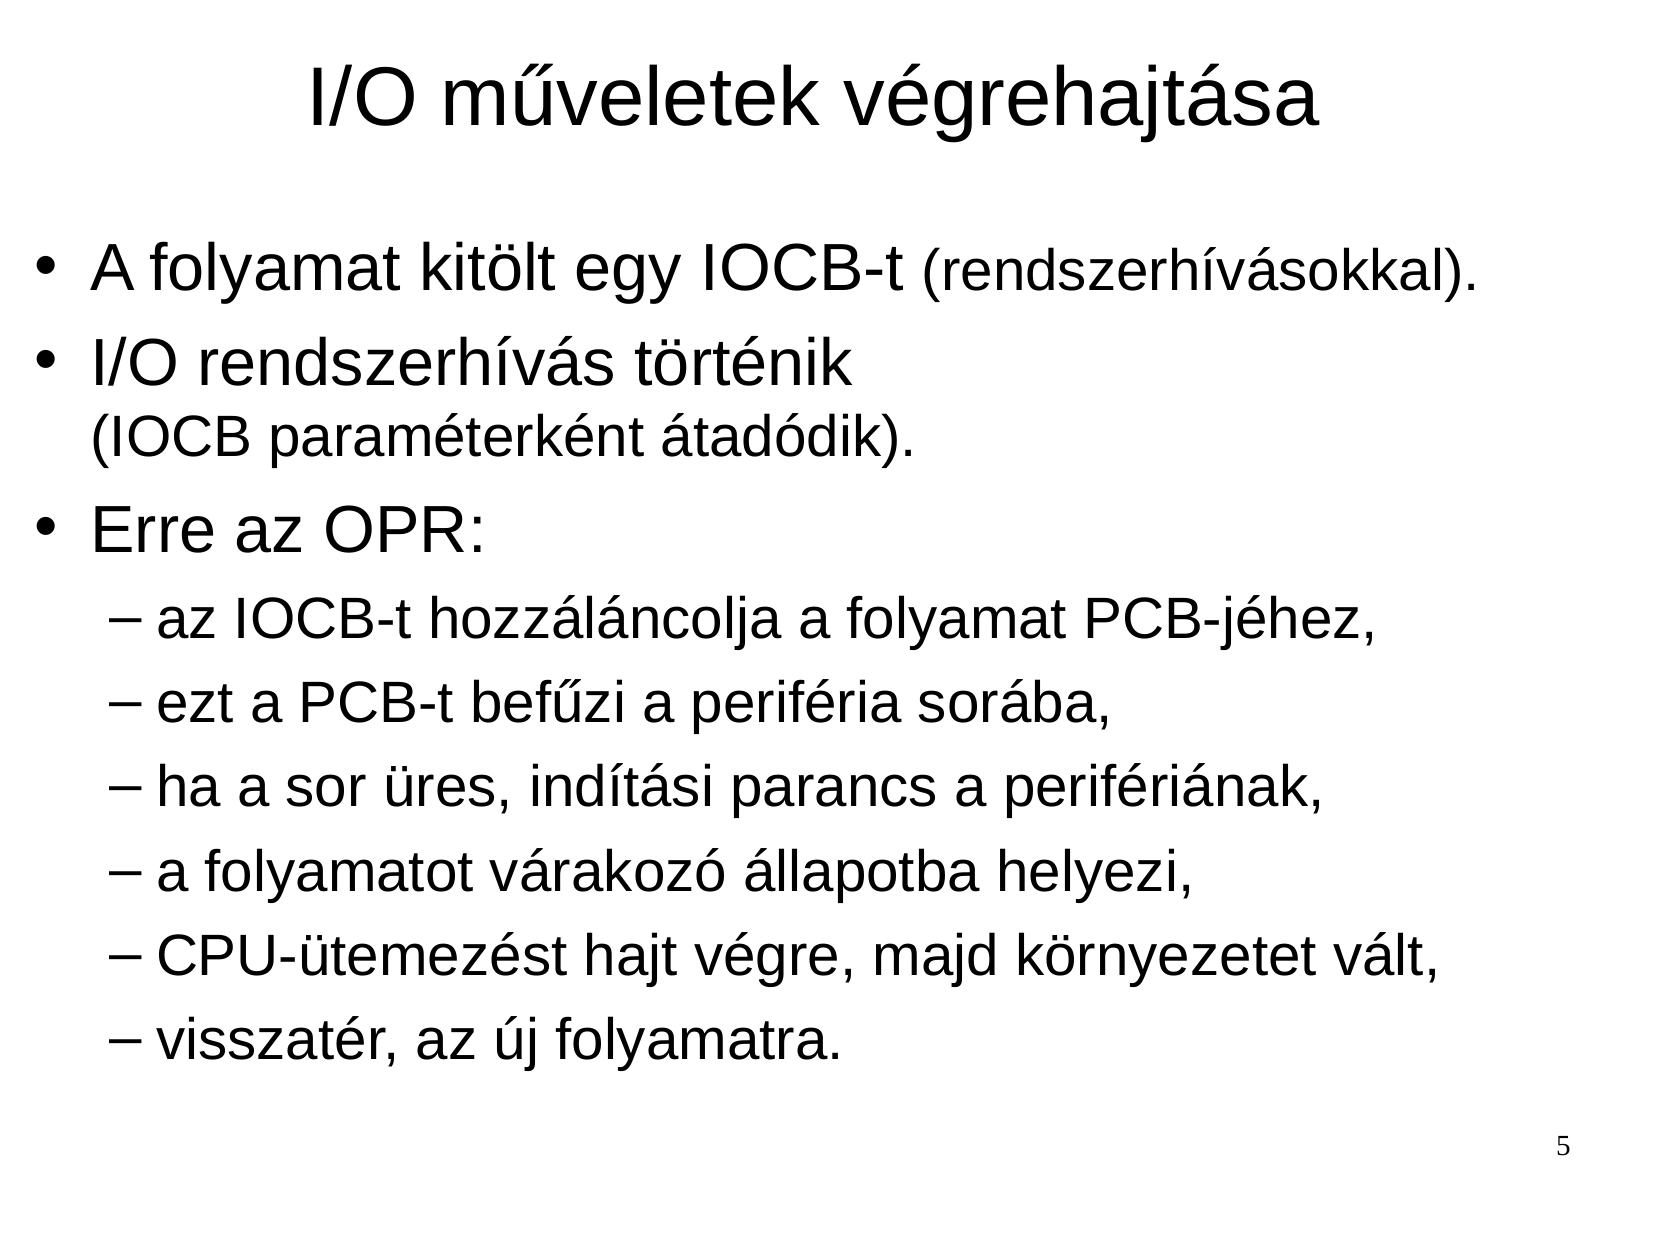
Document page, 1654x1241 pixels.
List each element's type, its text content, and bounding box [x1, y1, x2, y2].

list A folyamat kitölt egy IOCB-t (rendszerhívásokkal). I/O rendszerhívás történik (IOCB paraméterként átadódik). Erre az OPR: az IOCB-t hozzáláncolja a folyamat PCB-jéhez, ezt a PCB-t befűzi a periféria sorába, ha a sor üres, indítási parancs a perifériának, a folyamatot várakozó állapotba helyezi, CPU-ütemezést hajt végre, majd környezetet vált, visszatér, az új folyamatra. [19, 216, 1654, 1220]
title I/O műveletek végrehajtása [136, 20, 1491, 165]
